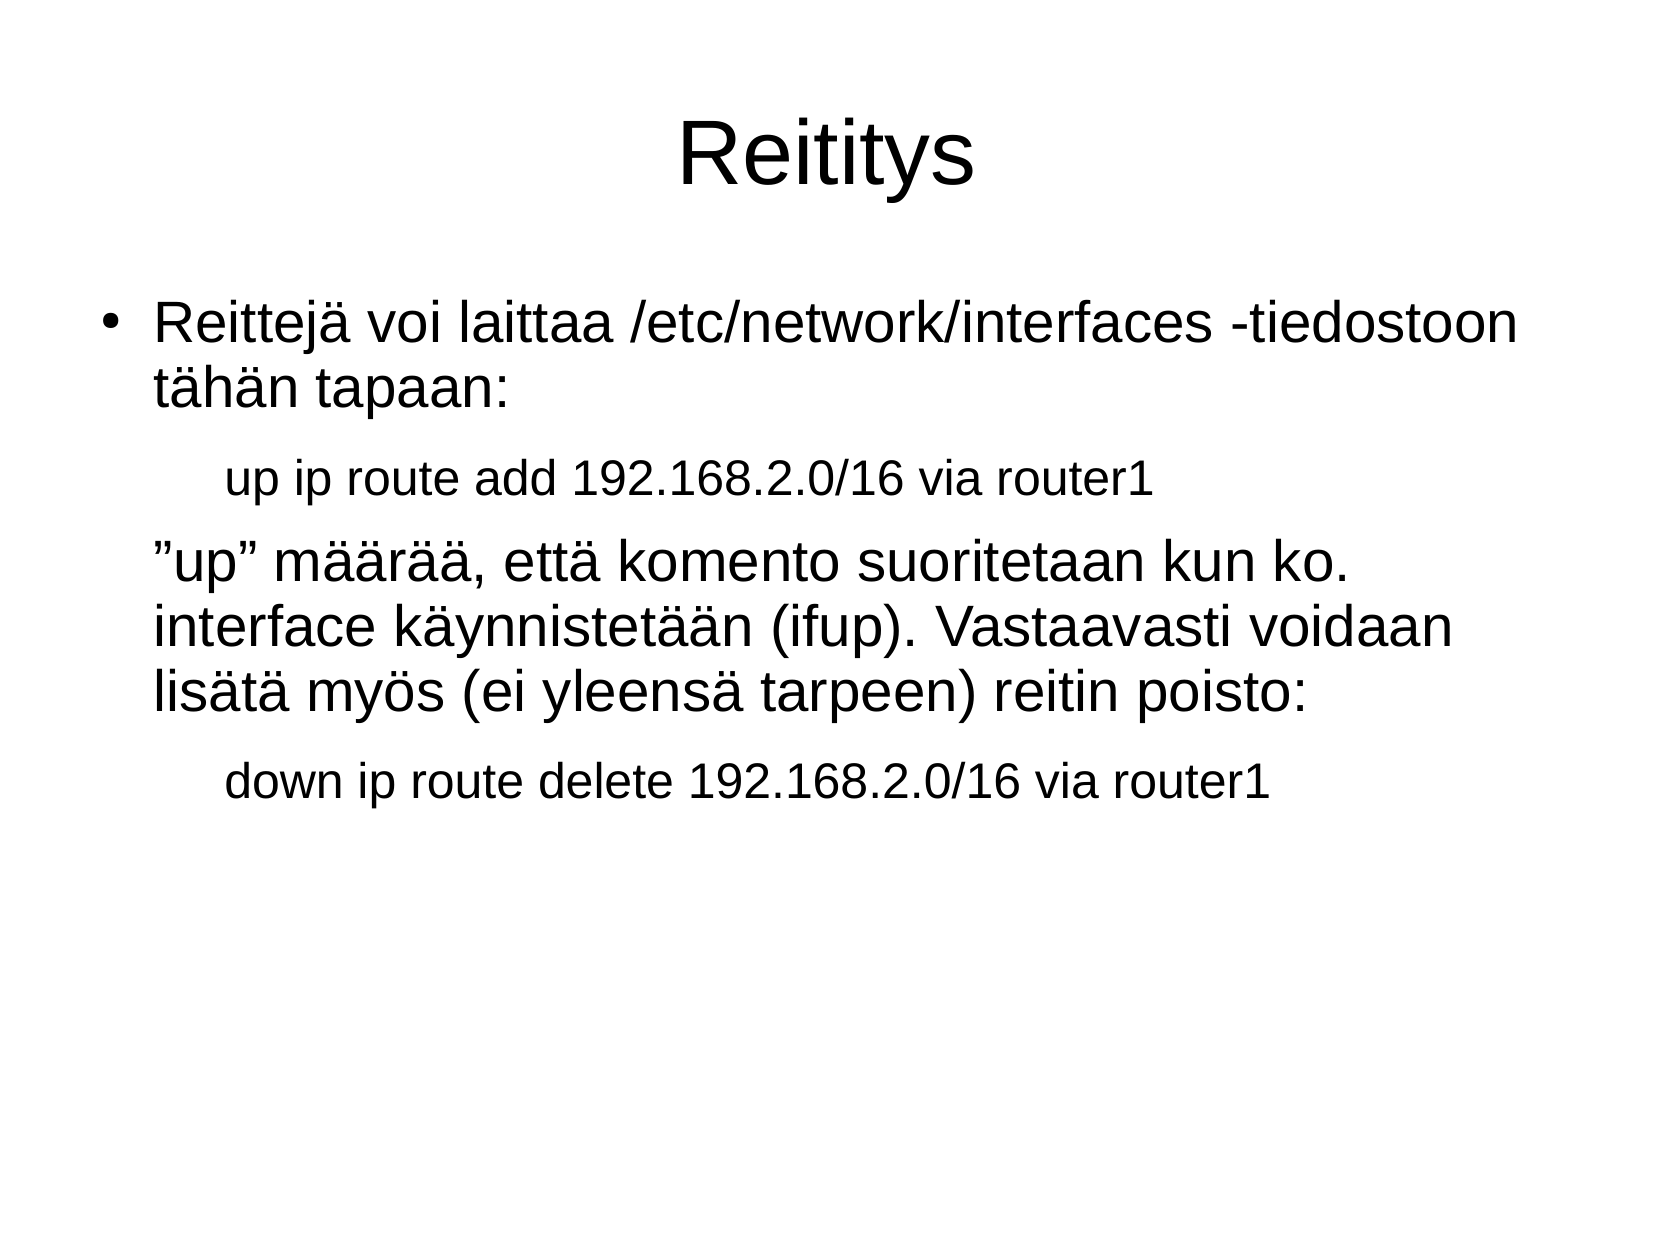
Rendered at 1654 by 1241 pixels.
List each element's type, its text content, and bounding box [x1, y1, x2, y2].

list Reittejä voi laittaa /etc/network/interfaces -tiedostoon tähän tapaan: up ip route add 192.168.2.0/16 via router1 ”up” määrää, että komento suoritetaan kun ko. interface käynnistetään (ifup). Vastaavasti voidaan lisätä myös (ei yleensä tarpeen) reitin poisto: down ip route delete 192.168.2.0/16 via router1 [82, 290, 1571, 1010]
title Reititys [82, 49, 1571, 257]
